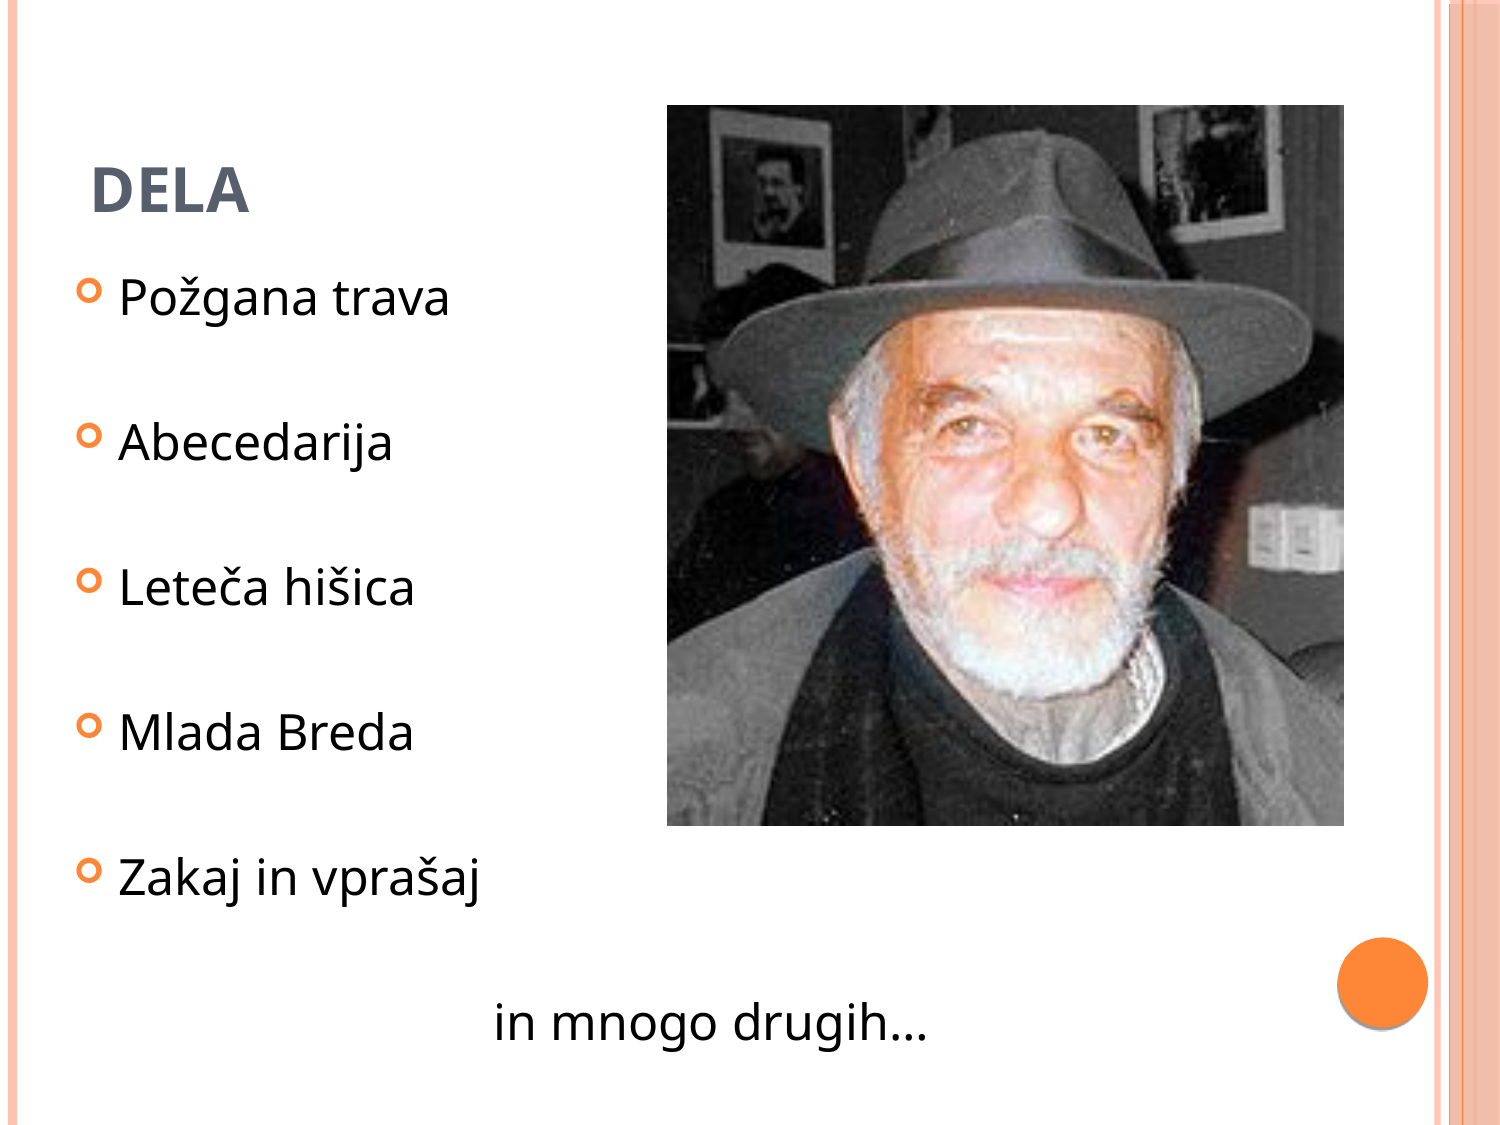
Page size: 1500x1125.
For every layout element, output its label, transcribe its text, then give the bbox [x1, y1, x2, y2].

picture [667, 105, 1344, 826]
title DELA [75, 45, 1300, 233]
list Požgana trava Abecedarija Leteča hišica Mlada Breda Zakaj in vprašaj in mnogo drugih… [58, 257, 1402, 1097]
